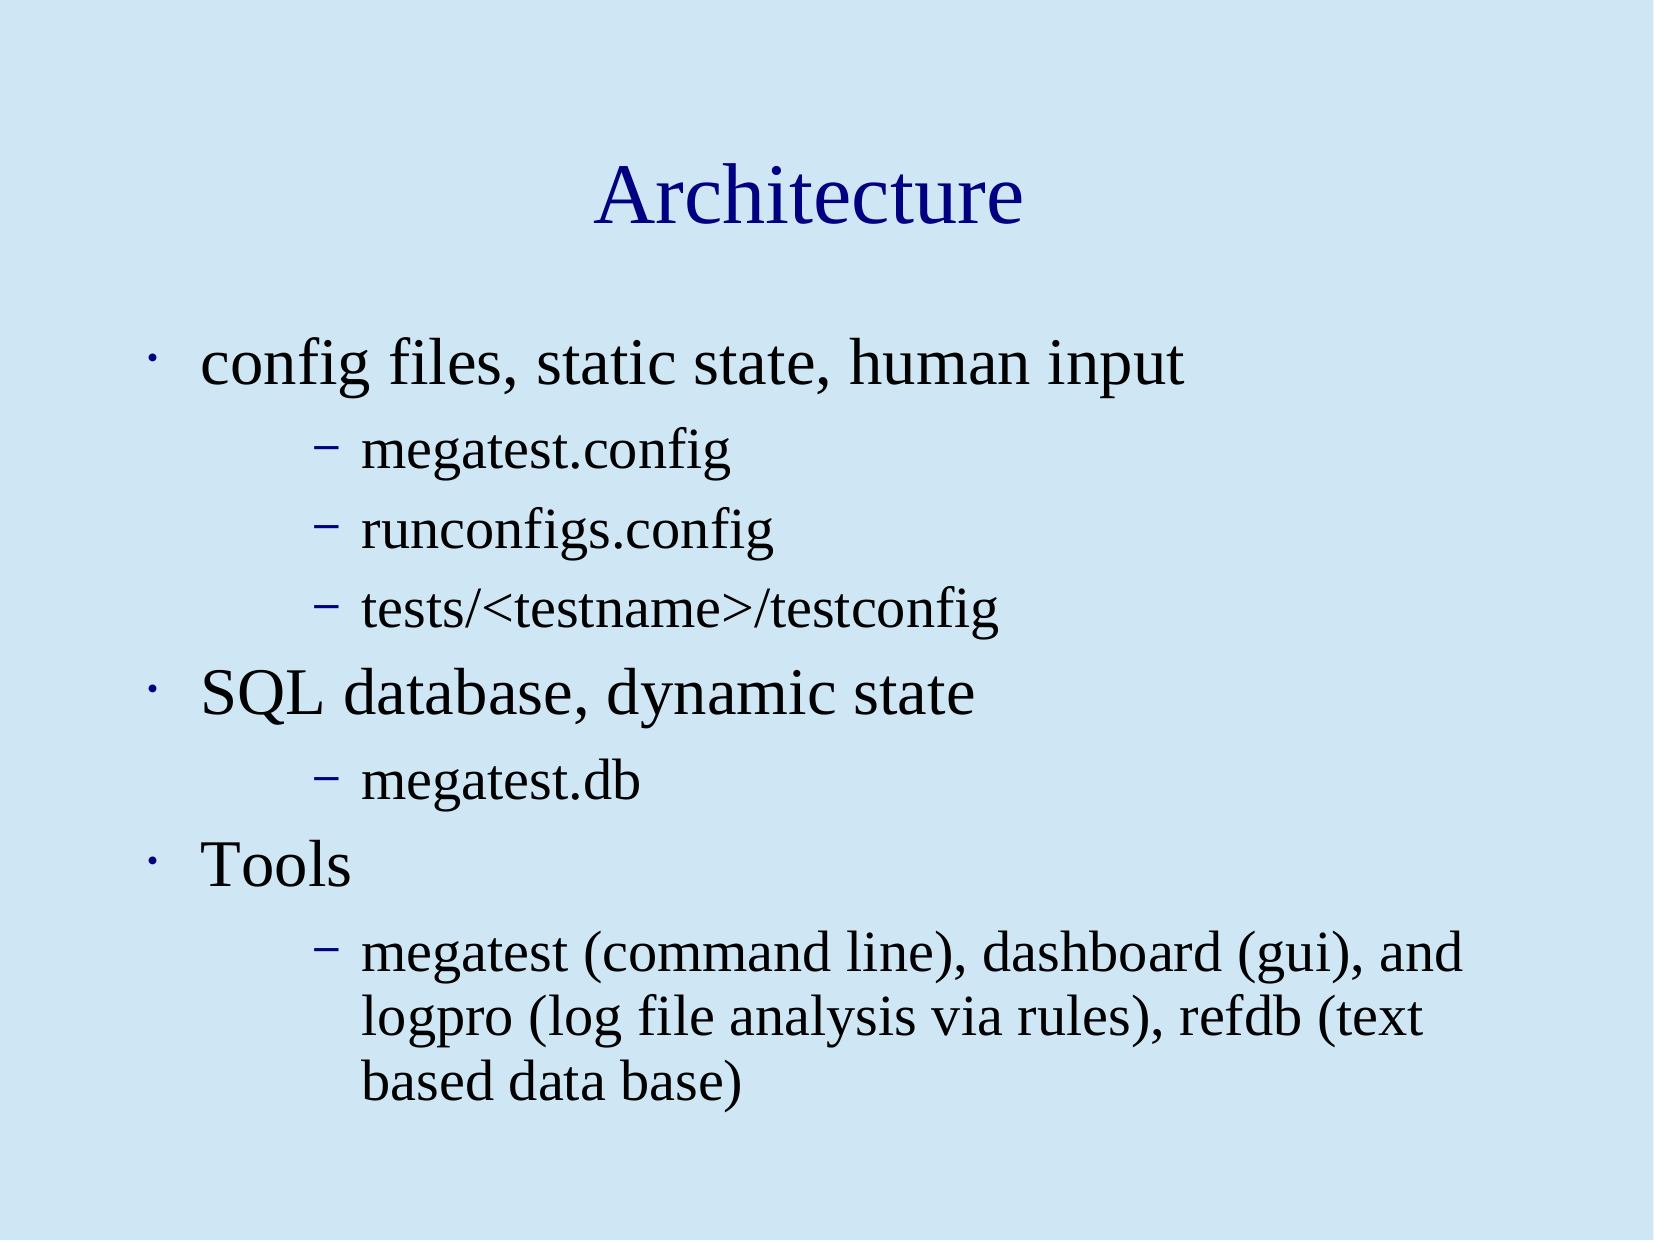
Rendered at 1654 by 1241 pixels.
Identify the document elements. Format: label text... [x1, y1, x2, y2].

title Architecture [82, 90, 1536, 298]
list config files, static state, human input megatest.config runconfigs.config tests/<testname>/testconfig SQL database, dynamic state megatest.db Tools megatest (command line), dashboard (gui), and logpro (log file analysis via rules), refdb (text based data base) [129, 324, 1489, 1113]
